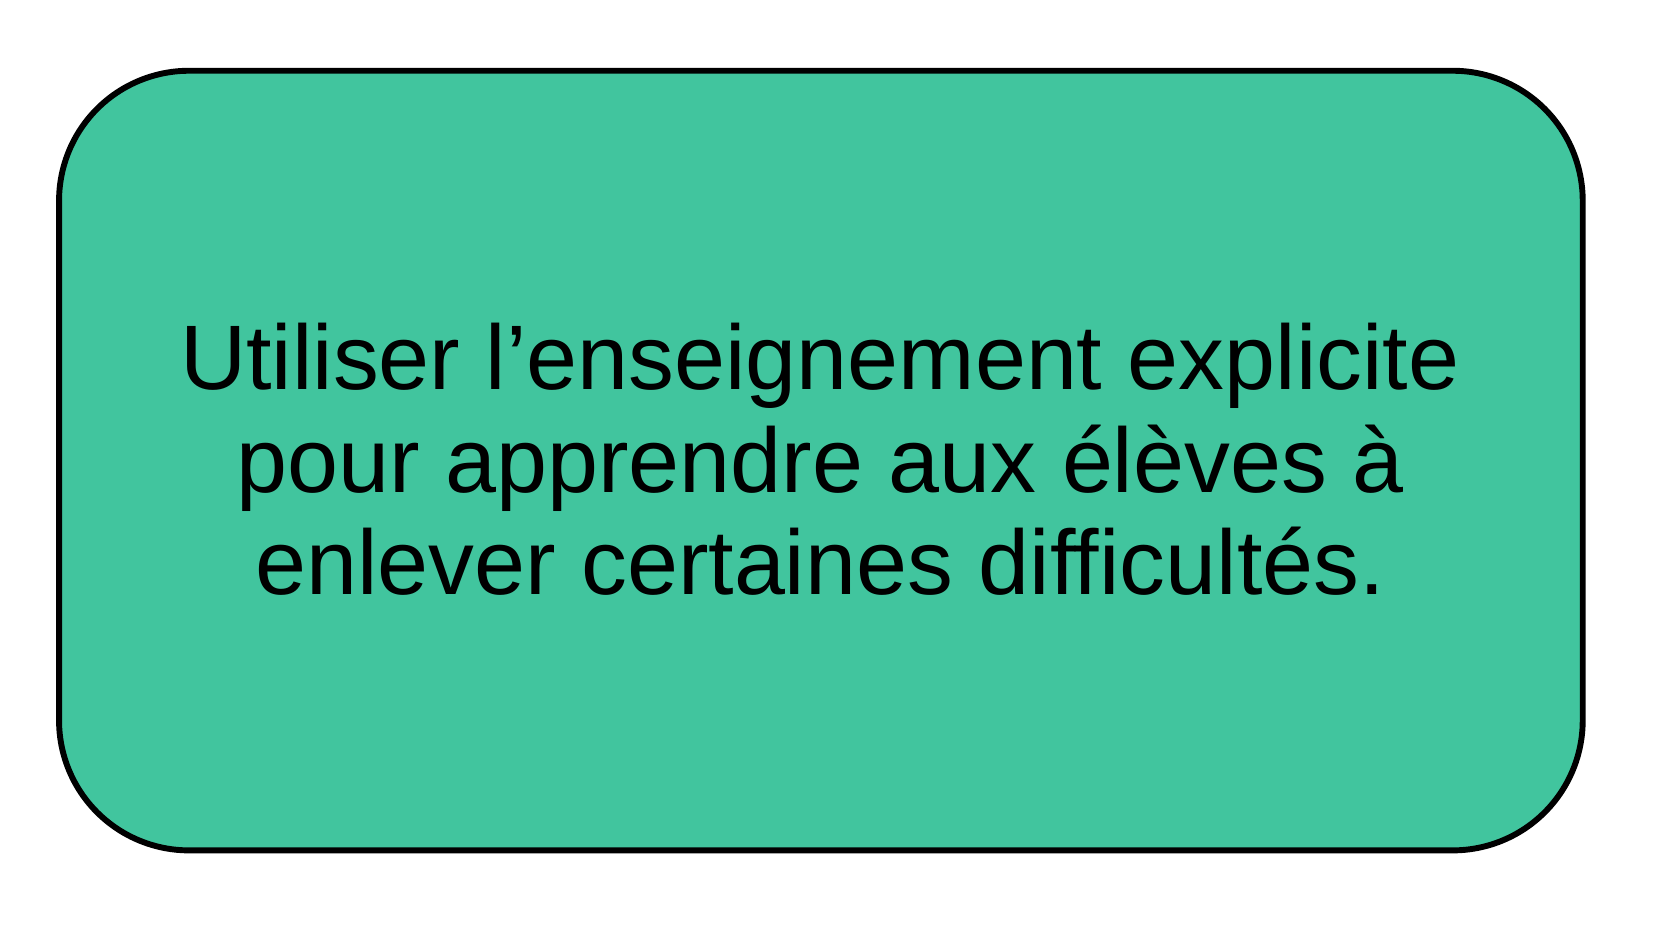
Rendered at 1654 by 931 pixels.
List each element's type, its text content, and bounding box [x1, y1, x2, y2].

text_box Utiliser l’enseignement explicite pour apprendre aux élèves à enlever certaines difficultés. [59, 70, 1583, 851]
